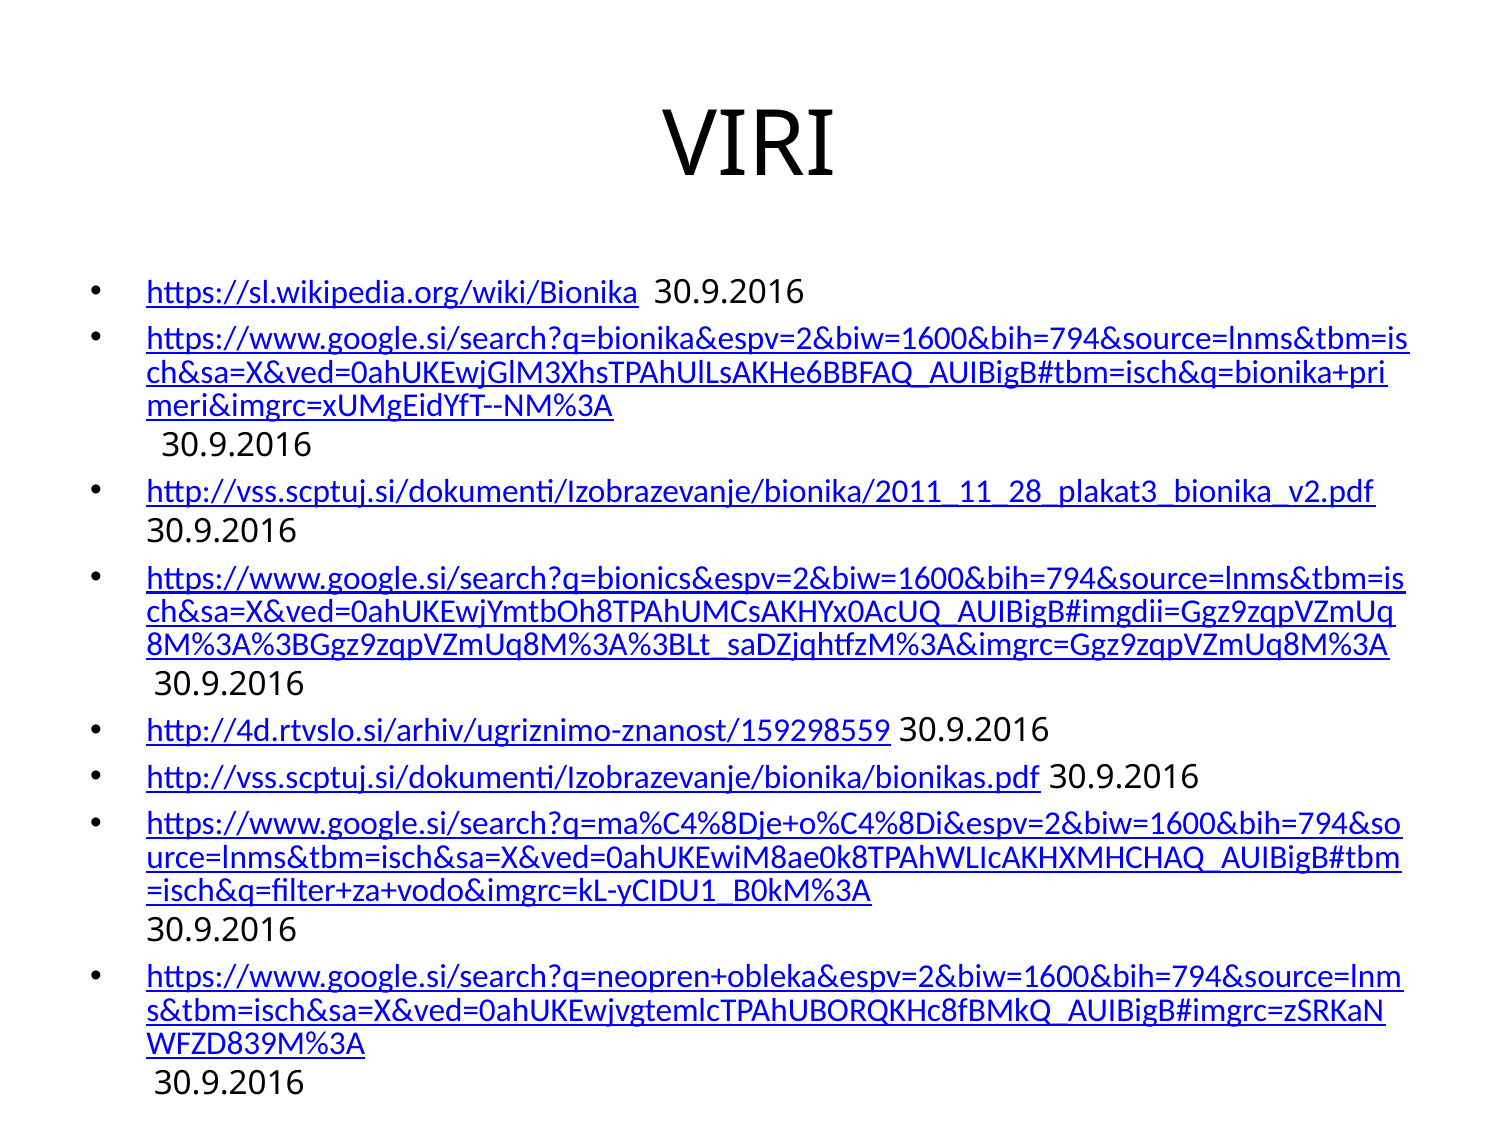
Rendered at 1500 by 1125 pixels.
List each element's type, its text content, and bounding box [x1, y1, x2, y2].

title VIRI [75, 45, 1425, 233]
list https://sl.wikipedia.org/wiki/Bionika 30.9.2016 https://www.google.si/search?q=bionika&espv=2&biw=1600&bih=794&source=lnms&tbm=isch&sa=X&ved=0ahUKEwjGlM3XhsTPAhUlLsAKHe6BBFAQ_AUIBigB#tbm=isch&q=bionika+primeri&imgrc=xUMgEidYfT--NM%3A 30.9.2016 http://vss.scptuj.si/dokumenti/Izobrazevanje/bionika/2011_11_28_plakat3_bionika_v2.pdf 30.9.2016 https://www.google.si/search?q=bionics&espv=2&biw=1600&bih=794&source=lnms&tbm=isch&sa=X&ved=0ahUKEwjYmtbOh8TPAhUMCsAKHYx0AcUQ_AUIBigB#imgdii=Ggz9zqpVZmUq8M%3A%3BGgz9zqpVZmUq8M%3A%3BLt_saDZjqhtfzM%3A&imgrc=Ggz9zqpVZmUq8M%3A 30.9.2016 http://4d.rtvslo.si/arhiv/ugriznimo-znanost/159298559 30.9.2016 http://vss.scptuj.si/dokumenti/Izobrazevanje/bionika/bionikas.pdf 30.9.2016 https://www.google.si/search?q=ma%C4%8Dje+o%C4%8Di&espv=2&biw=1600&bih=794&source=lnms&tbm=isch&sa=X&ved=0ahUKEwiM8ae0k8TPAhWLIcAKHXMHCHAQ_AUIBigB#tbm=isch&q=filter+za+vodo&imgrc=kL-yCIDU1_B0kM%3A30.9.2016 https://www.google.si/search?q=neopren+obleka&espv=2&biw=1600&bih=794&source=lnms&tbm=isch&sa=X&ved=0ahUKEwjvgtemlcTPAhUBORQKHc8fBMkQ_AUIBigB#imgrc=zSRKaNWFZD839M%3A 30.9.2016 [75, 262, 1425, 1005]
